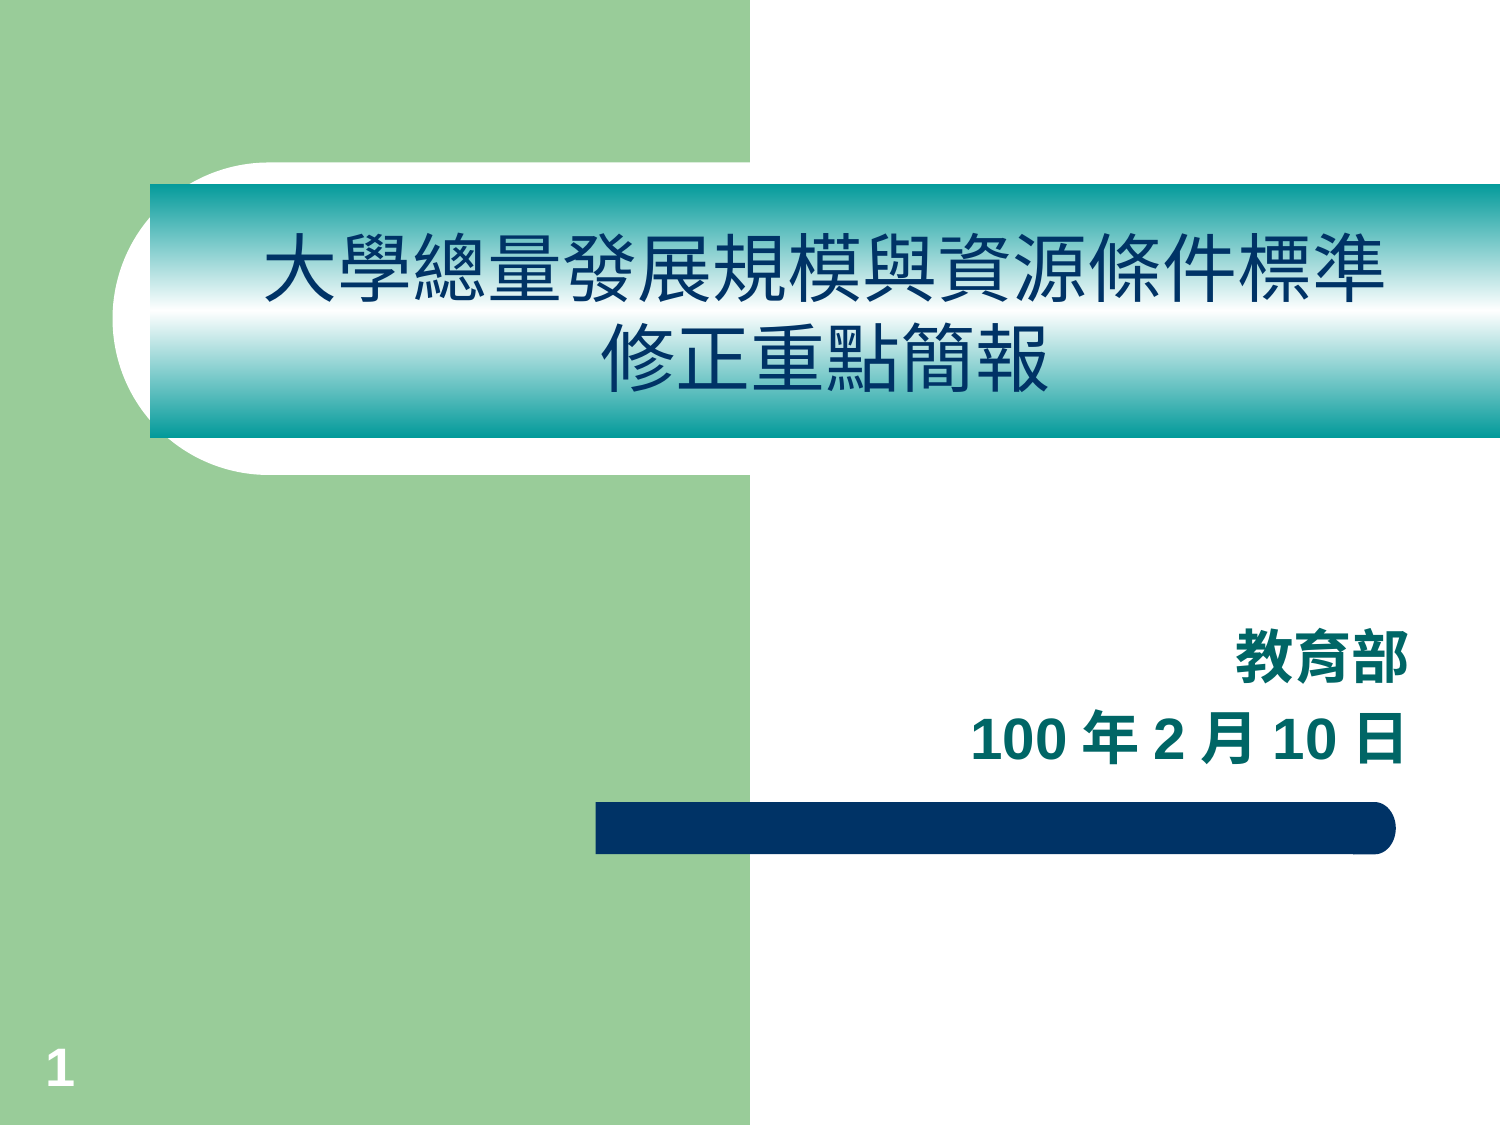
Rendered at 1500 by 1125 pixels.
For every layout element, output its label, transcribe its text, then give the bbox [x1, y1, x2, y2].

title 大學總量發展規模與資源條件標準 修正重點簡報 [150, 184, 1500, 438]
subtitle 教育部 100年2月10日 [738, 480, 1425, 780]
slide_number <編號> [12, 1025, 109, 1106]
